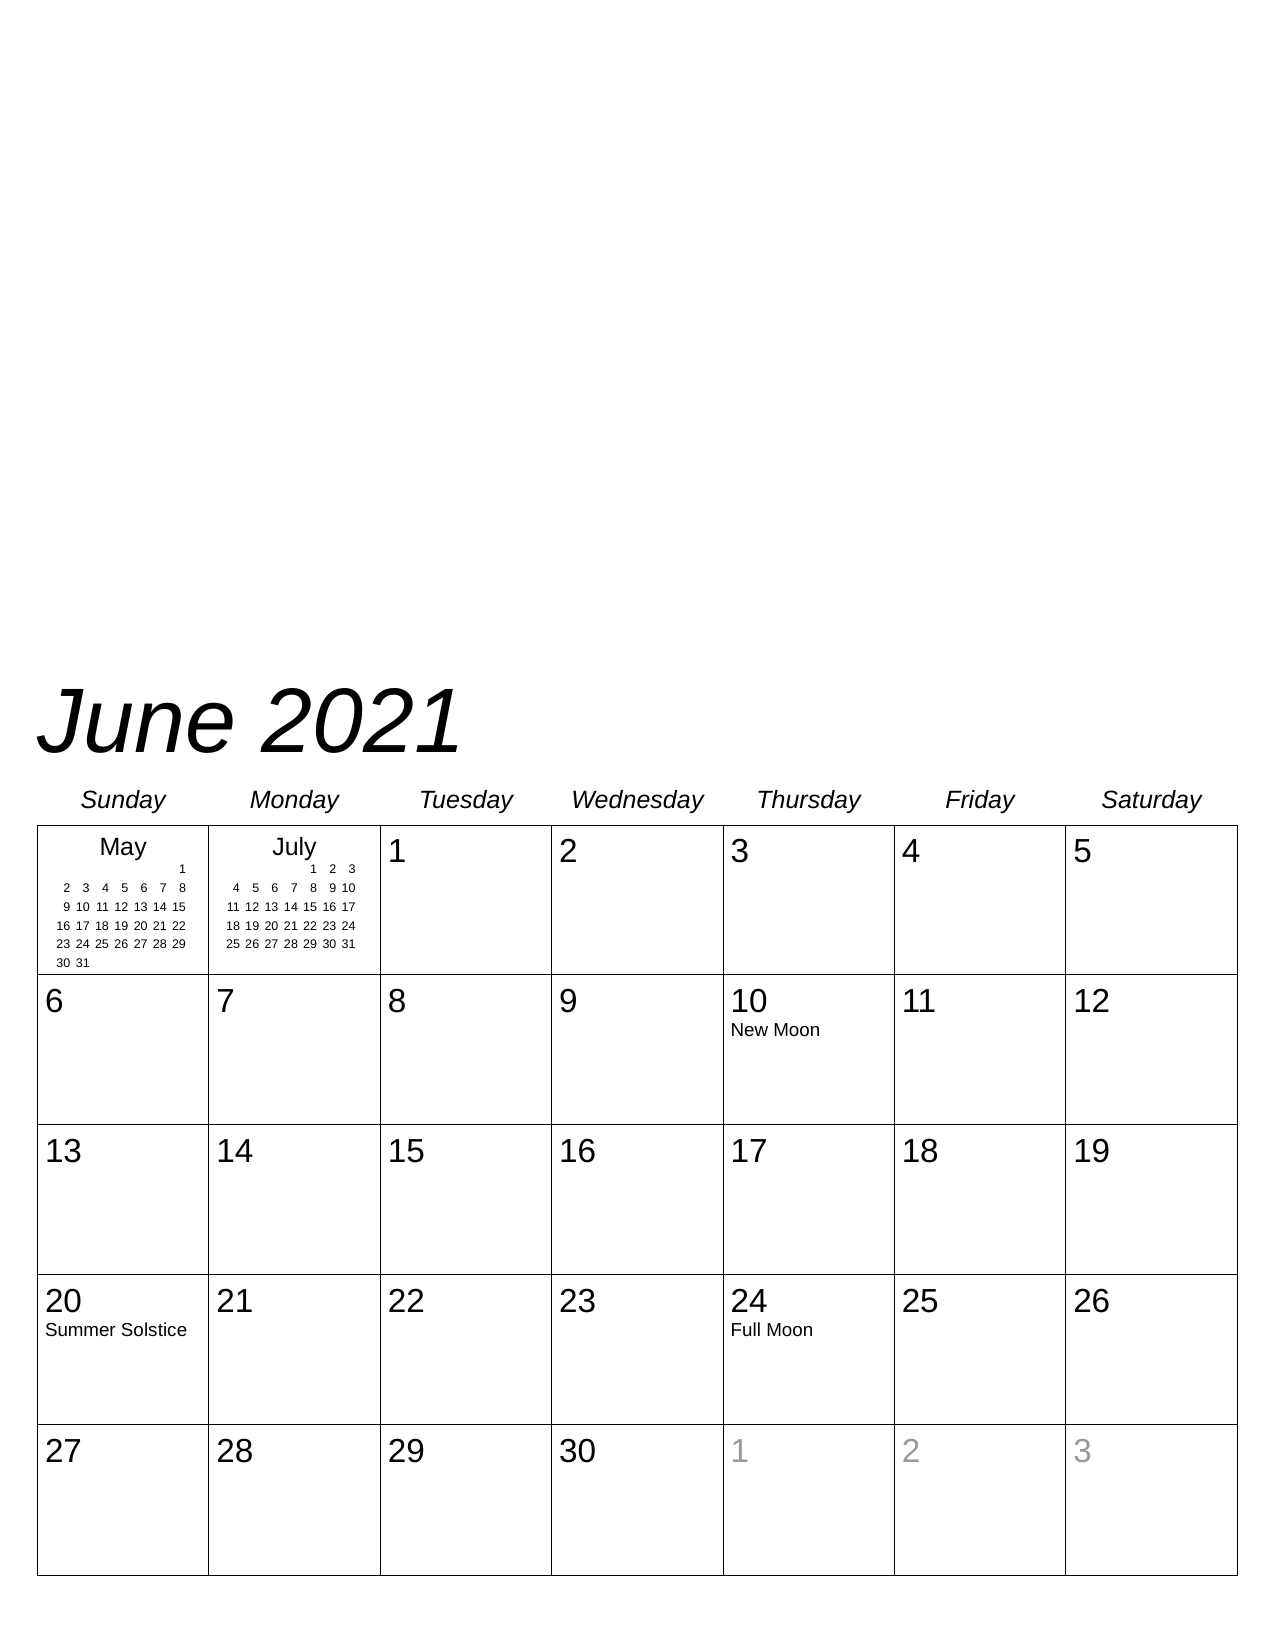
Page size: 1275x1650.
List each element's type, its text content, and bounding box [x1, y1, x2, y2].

table_header [70, 863, 90, 881]
table_cell 4 [221, 881, 240, 900]
table_cell 21 [148, 919, 167, 938]
table_cell 28 [279, 938, 298, 956]
table_cell 11 [895, 975, 1065, 1124]
table_cell 9 [552, 975, 723, 1124]
table_cell 17 [724, 1125, 894, 1274]
table_cell 11 [221, 900, 240, 919]
table_cell 29 [381, 1425, 551, 1575]
table_header July [209, 826, 380, 974]
table_cell 18 [221, 919, 240, 938]
table_cell 8 [381, 975, 551, 1124]
table_cell 24 Full Moon [724, 1275, 894, 1424]
title June 2021 [37, 660, 1238, 782]
table_cell [279, 956, 298, 975]
table_cell 14 [279, 900, 298, 919]
table_cell 1 [724, 1425, 894, 1575]
table_cell 15 [167, 900, 186, 919]
table_cell 27 [38, 1425, 208, 1575]
table_cell 3 [1066, 1425, 1237, 1575]
table_cell 24 [70, 938, 90, 956]
table_cell 14 [209, 1125, 380, 1274]
table_cell [148, 956, 167, 975]
table_header 4 [895, 826, 1065, 974]
table_cell 15 [298, 900, 317, 919]
table_header Saturday [1066, 779, 1238, 824]
table_cell 21 [209, 1275, 380, 1424]
table_cell 17 [70, 919, 90, 938]
table_header 3 [724, 826, 894, 974]
table_header 2 [552, 826, 723, 974]
table_cell [221, 956, 240, 975]
table_cell 26 [109, 938, 128, 956]
table_header [51, 863, 70, 881]
table_cell 26 [1066, 1275, 1237, 1424]
table_cell 3 [70, 881, 90, 900]
table_header Friday [895, 779, 1066, 824]
table_header [109, 863, 128, 881]
table_cell 4 [90, 881, 109, 900]
table_cell 5 [109, 881, 128, 900]
table_header May [38, 826, 208, 974]
table_cell [128, 956, 148, 975]
table_cell 22 [381, 1275, 551, 1424]
table_cell 8 [298, 881, 317, 900]
table_cell 25 [895, 1275, 1065, 1424]
table_cell [336, 956, 356, 975]
table_cell 23 [552, 1275, 723, 1424]
table_cell [259, 956, 279, 975]
table_cell 9 [317, 881, 336, 900]
table_cell 10 [70, 900, 90, 919]
table_cell 31 [336, 938, 356, 956]
table_header [221, 863, 240, 881]
table_cell 20 [259, 919, 279, 938]
table_header 5 [1066, 826, 1237, 974]
table_cell [90, 956, 109, 975]
table_cell 19 [109, 919, 128, 938]
table_cell 8 [167, 881, 186, 900]
table_cell [298, 956, 317, 975]
table_cell 18 [90, 919, 109, 938]
table_cell 28 [148, 938, 167, 956]
table_header Thursday [723, 779, 895, 824]
table_cell 31 [70, 956, 90, 975]
table_cell 10 [336, 881, 356, 900]
table_header 1 [381, 826, 551, 974]
table_cell 19 [240, 919, 259, 938]
table_header 2 [317, 863, 336, 881]
table_cell 15 [381, 1125, 551, 1274]
table_cell 14 [148, 900, 167, 919]
table_cell 13 [259, 900, 279, 919]
table_cell 26 [240, 938, 259, 956]
table_cell [109, 956, 128, 975]
table_cell 2 [51, 881, 70, 900]
table_cell 23 [317, 919, 336, 938]
table_cell 7 [209, 975, 380, 1124]
table_cell 30 [552, 1425, 723, 1575]
table_header [259, 863, 279, 881]
table_header [240, 863, 259, 881]
table_cell 19 [1066, 1125, 1237, 1274]
table_cell [240, 956, 259, 975]
table_cell 6 [128, 881, 148, 900]
table_cell [167, 956, 186, 975]
table_cell 7 [148, 881, 167, 900]
table_cell 21 [279, 919, 298, 938]
table_cell 13 [128, 900, 148, 919]
table_cell 12 [109, 900, 128, 919]
table_cell 16 [51, 919, 70, 938]
table_cell 11 [90, 900, 109, 919]
table_cell 24 [336, 919, 356, 938]
table_cell 5 [240, 881, 259, 900]
table_cell 29 [298, 938, 317, 956]
table_cell 23 [51, 938, 70, 956]
table_cell 20 Summer Solstice [38, 1275, 208, 1424]
table_header [279, 863, 298, 881]
table_cell 9 [51, 900, 70, 919]
table_cell 22 [298, 919, 317, 938]
table_cell 27 [259, 938, 279, 956]
table_header 3 [336, 863, 356, 881]
table_cell 6 [259, 881, 279, 900]
table_cell 20 [128, 919, 148, 938]
table_header 1 [167, 863, 186, 881]
table_header Sunday [38, 779, 209, 824]
table_cell 12 [240, 900, 259, 919]
table_cell 22 [167, 919, 186, 938]
table_cell 16 [552, 1125, 723, 1274]
table_cell 18 [895, 1125, 1065, 1274]
table_cell 29 [167, 938, 186, 956]
table_cell 17 [336, 900, 356, 919]
table_header Wednesday [552, 779, 723, 824]
table_cell 28 [209, 1425, 380, 1575]
table_header Monday [209, 779, 380, 824]
table_cell 10 New Moon [724, 975, 894, 1124]
table_cell 27 [128, 938, 148, 956]
table_cell 12 [1066, 975, 1237, 1124]
table_header 1 [298, 863, 317, 881]
table_cell 25 [90, 938, 109, 956]
table_cell 13 [38, 1125, 208, 1274]
table_cell 16 [317, 900, 336, 919]
table_cell 6 [38, 975, 208, 1124]
table_cell [317, 956, 336, 975]
table_header [148, 863, 167, 881]
table_cell 7 [279, 881, 298, 900]
table_header [90, 863, 109, 881]
table_cell 30 [317, 938, 336, 956]
table_cell 30 [51, 956, 70, 975]
table_cell 2 [895, 1425, 1065, 1575]
table_header [128, 863, 148, 881]
table_cell 25 [221, 938, 240, 956]
table_header Tuesday [380, 779, 552, 824]
